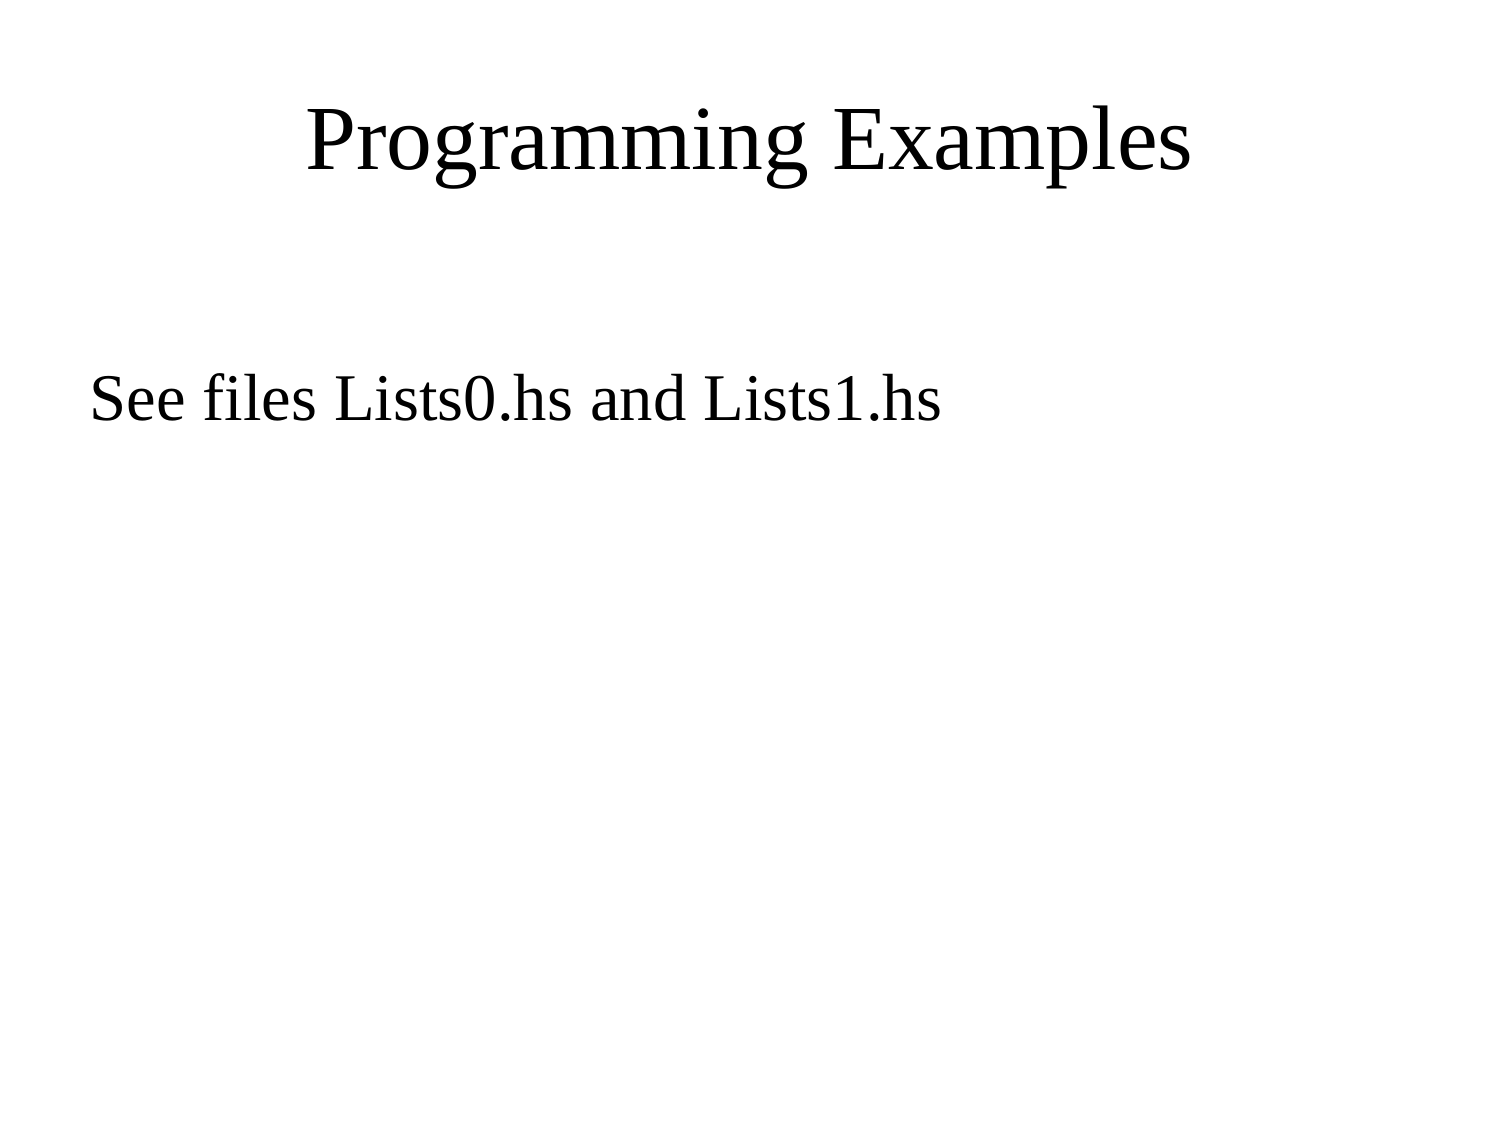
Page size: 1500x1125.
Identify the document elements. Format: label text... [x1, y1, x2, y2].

list See files Lists0.hs and Lists1.hs [75, 262, 1426, 1005]
title Programming Examples [75, 45, 1426, 233]
